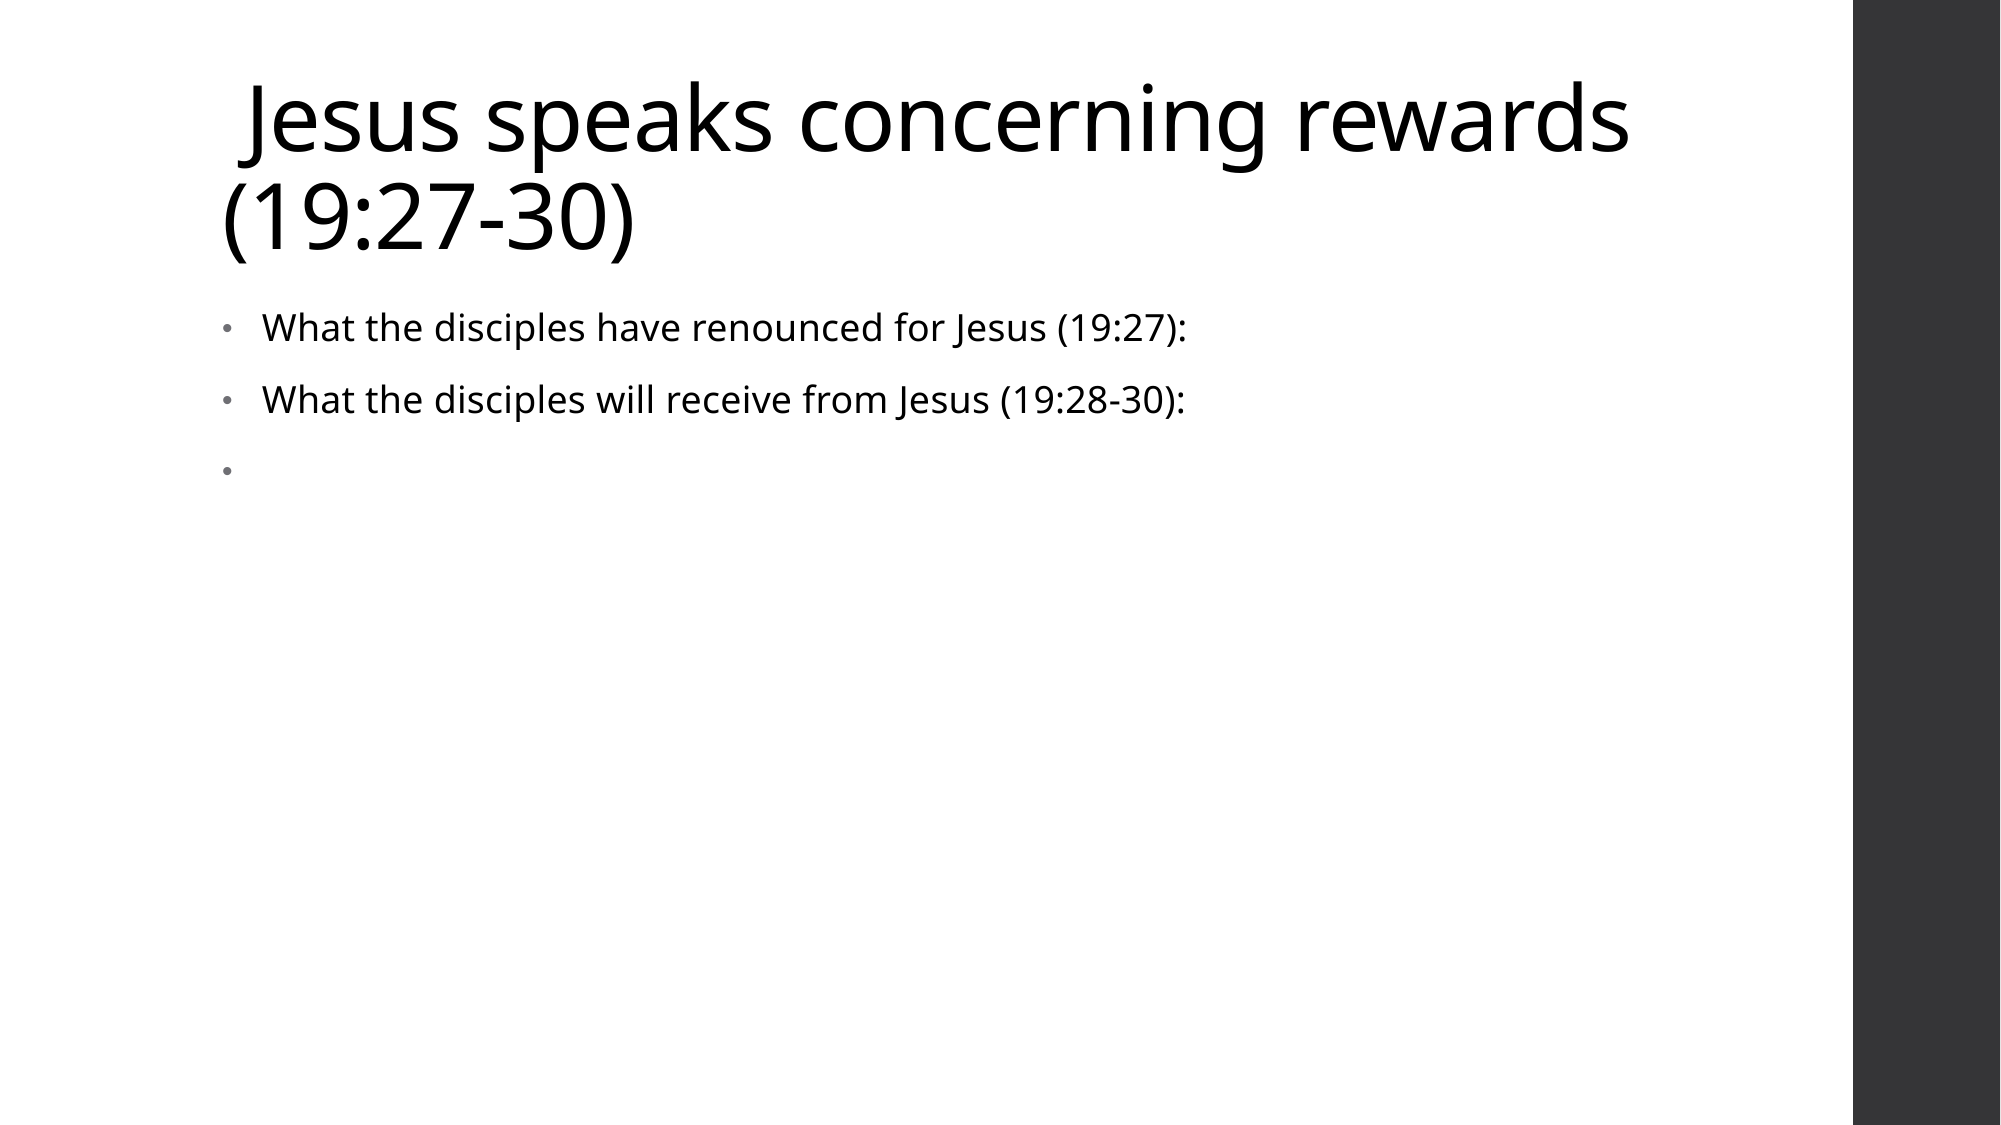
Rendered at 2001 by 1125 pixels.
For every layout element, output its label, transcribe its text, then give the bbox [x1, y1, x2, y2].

list What the disciples have renounced for Jesus (19:27): What the disciples will receive from Jesus (19:28-30): [206, 299, 1617, 1014]
title Jesus speaks concerning rewards (19:27-30) [206, 60, 1797, 278]
